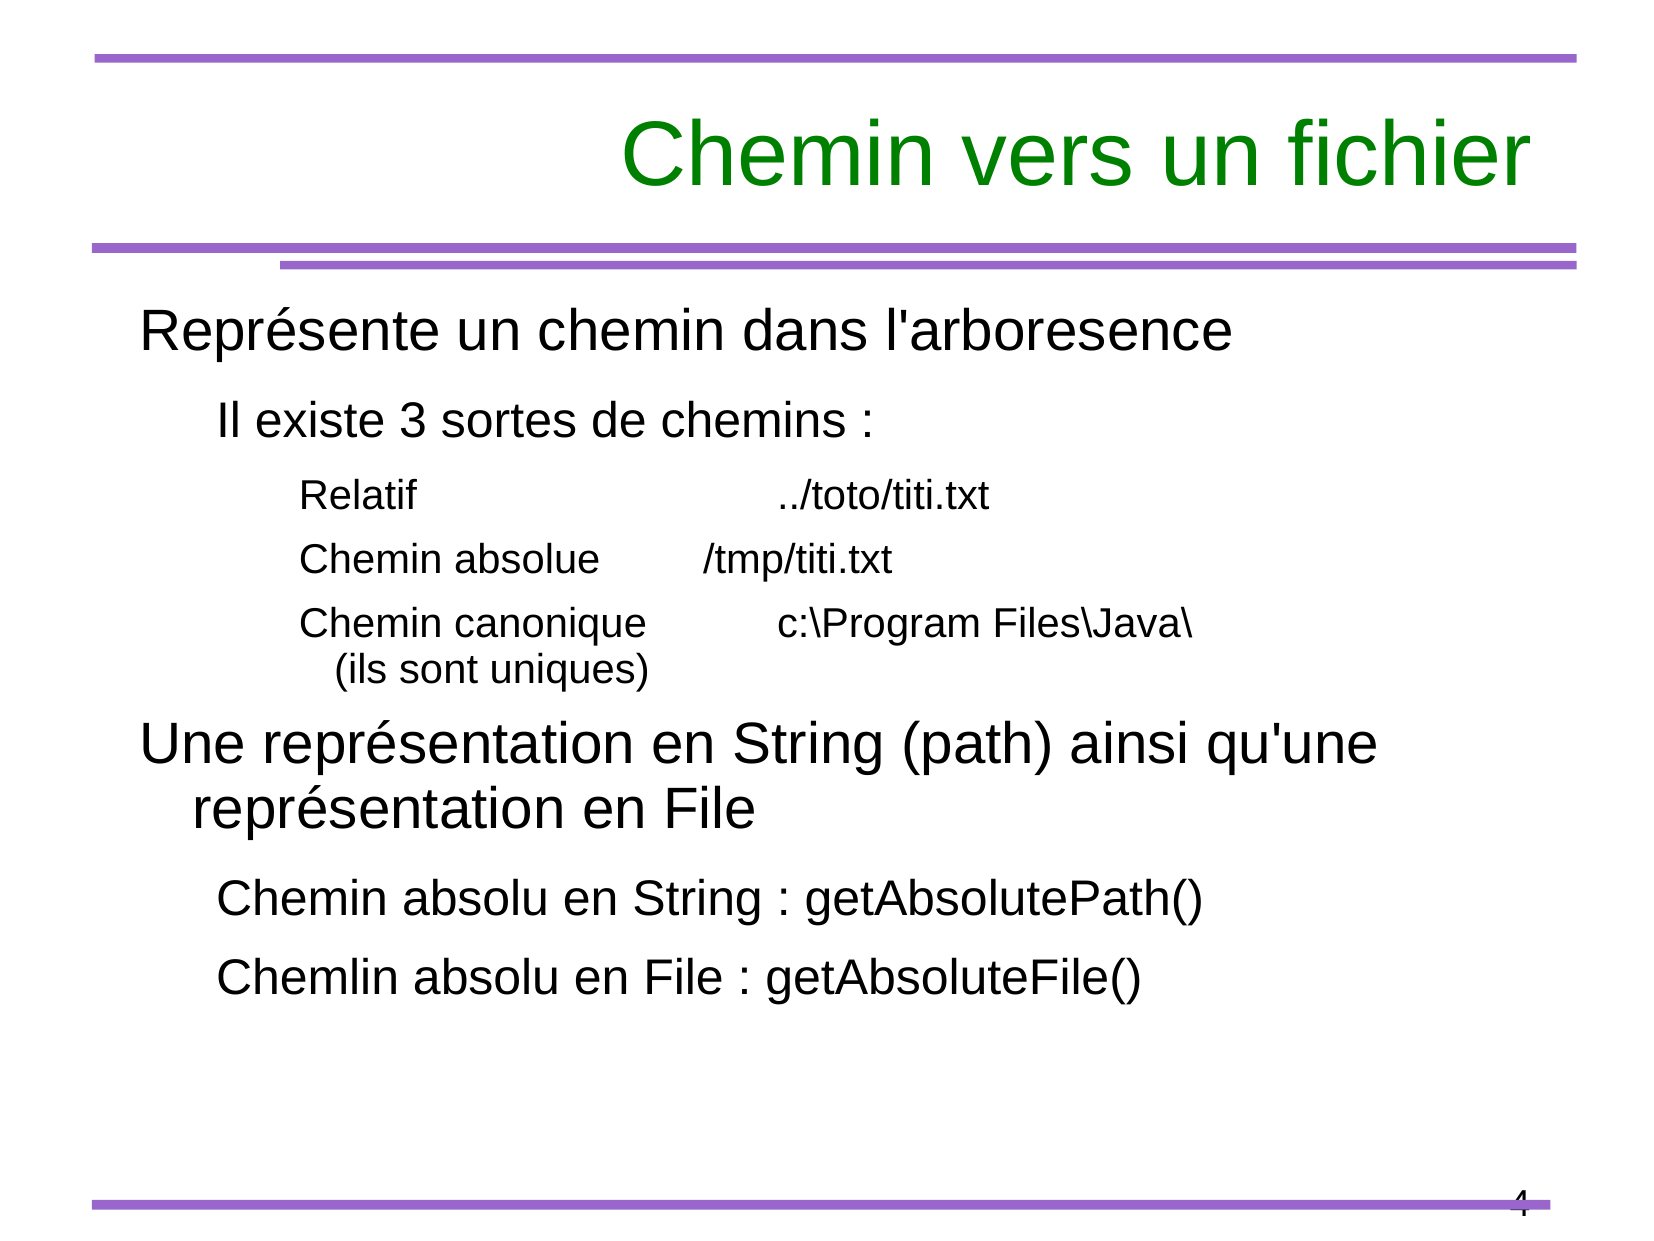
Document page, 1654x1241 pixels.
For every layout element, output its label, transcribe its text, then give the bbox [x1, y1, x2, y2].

list Représente un chemin dans l'arboresence Il existe 3 sortes de chemins : Relatif ../toto/titi.txt Chemin absolue /tmp/titi.txt Chemin canonique c:\Program Files\Java\ (ils sont uniques) Une représentation en String (path) ainsi qu'une représentation en File Chemin absolu en String : getAbsolutePath() Chemlin absolu en File : getAbsoluteFile() [121, 297, 1534, 1188]
title Chemin vers un fichier [121, 49, 1534, 257]
